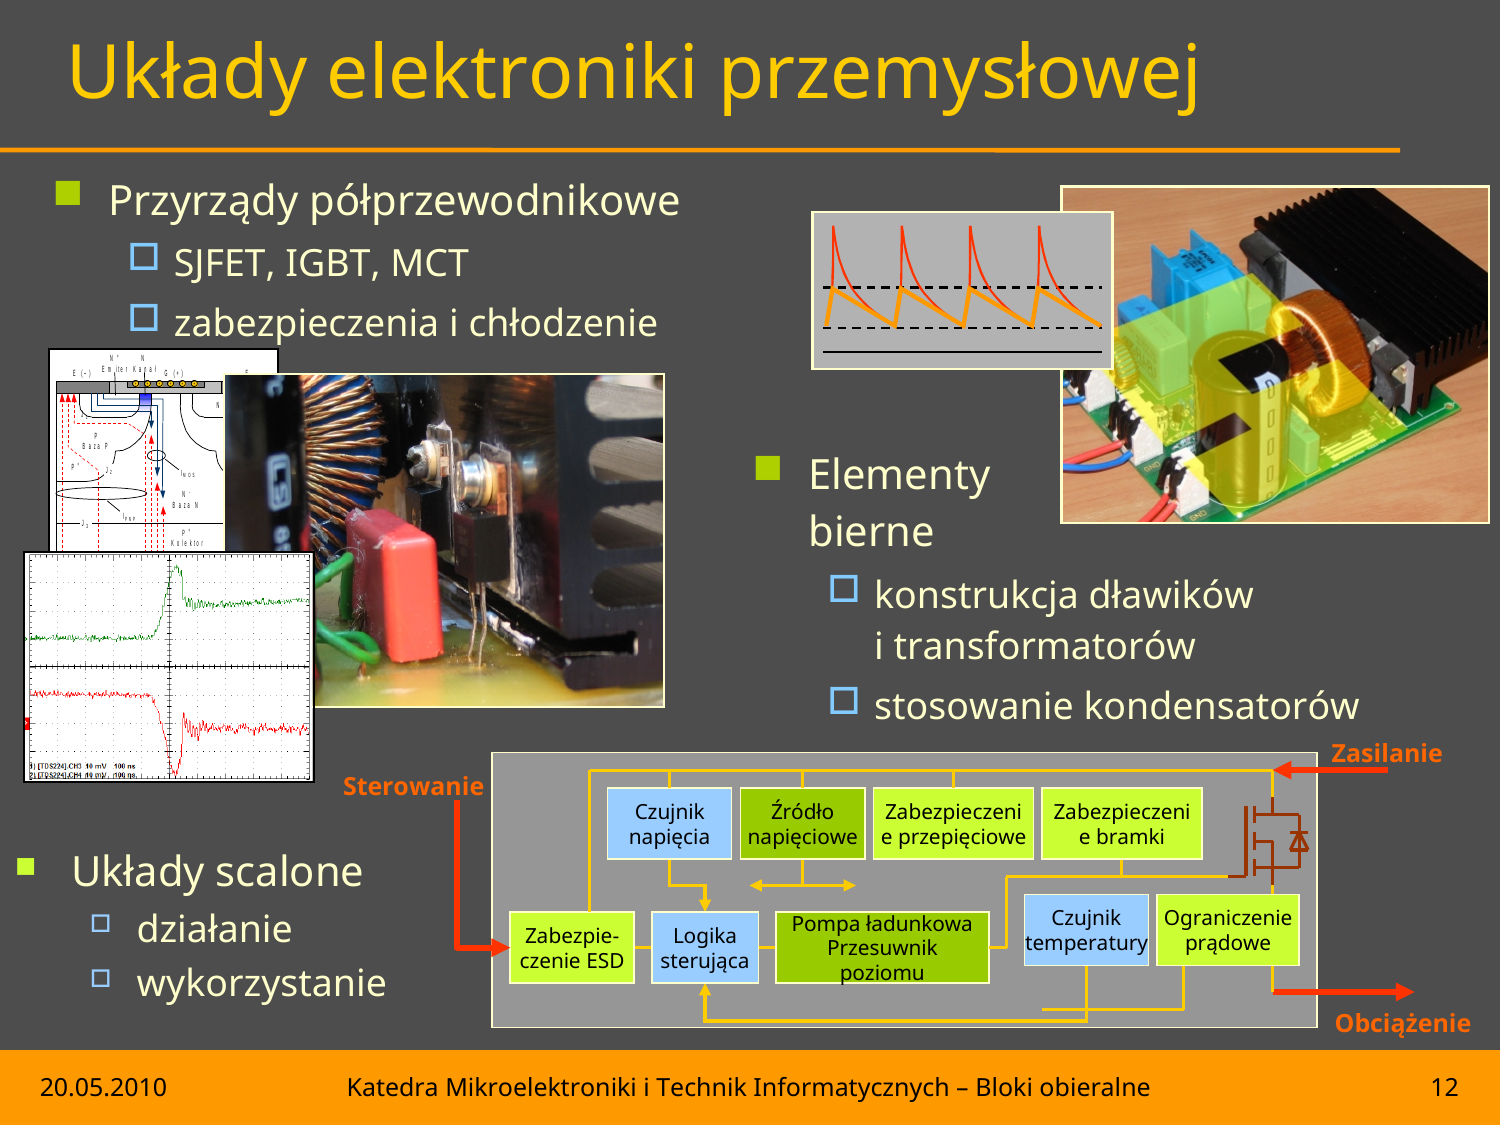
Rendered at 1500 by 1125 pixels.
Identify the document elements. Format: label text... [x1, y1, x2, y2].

text_box Zabezpieczenie przepięciowe [873, 787, 1034, 859]
text_box [492, 752, 1316, 947]
text_box Sterowanie [334, 762, 500, 808]
picture [225, 375, 663, 707]
text_box Pompa ładunkowa Przesuwnik poziomu [775, 911, 989, 984]
text_box [492, 949, 1317, 1028]
text_box Obciążenie [1325, 999, 1488, 1046]
text_box Zabezpie- czenie ESD [510, 911, 635, 984]
text_box Ograniczenie prądowe [1157, 894, 1300, 966]
list Elementy bierne konstrukcja dławików i transformatorów stosowanie kondensatorów [737, 437, 1399, 713]
text_box Zasilanie [1316, 729, 1459, 776]
text_box [812, 212, 1113, 370]
text_box [591, 772, 704, 946]
text_box Logika sterująca [651, 911, 759, 984]
picture [24, 552, 313, 782]
title Układy elektroniki przemysłowej [52, 12, 1469, 127]
text_box [1274, 772, 1317, 989]
text_box Czujnik napięcia [607, 787, 732, 859]
text_box Źródło napięciowe [740, 787, 865, 859]
list Przyrządy półprzewodnikowe SJFET, IGBT, MCT zabezpieczenia i chłodzenie [37, 162, 747, 363]
text_box Zabezpieczenie bramki [1042, 787, 1202, 859]
text_box [671, 772, 1298, 1019]
picture [50, 363, 278, 551]
text_box Układy scalone działanie wykorzystanie [0, 837, 426, 1013]
picture [1062, 187, 1488, 523]
text_box Czujnik temperatury [1024, 894, 1149, 966]
